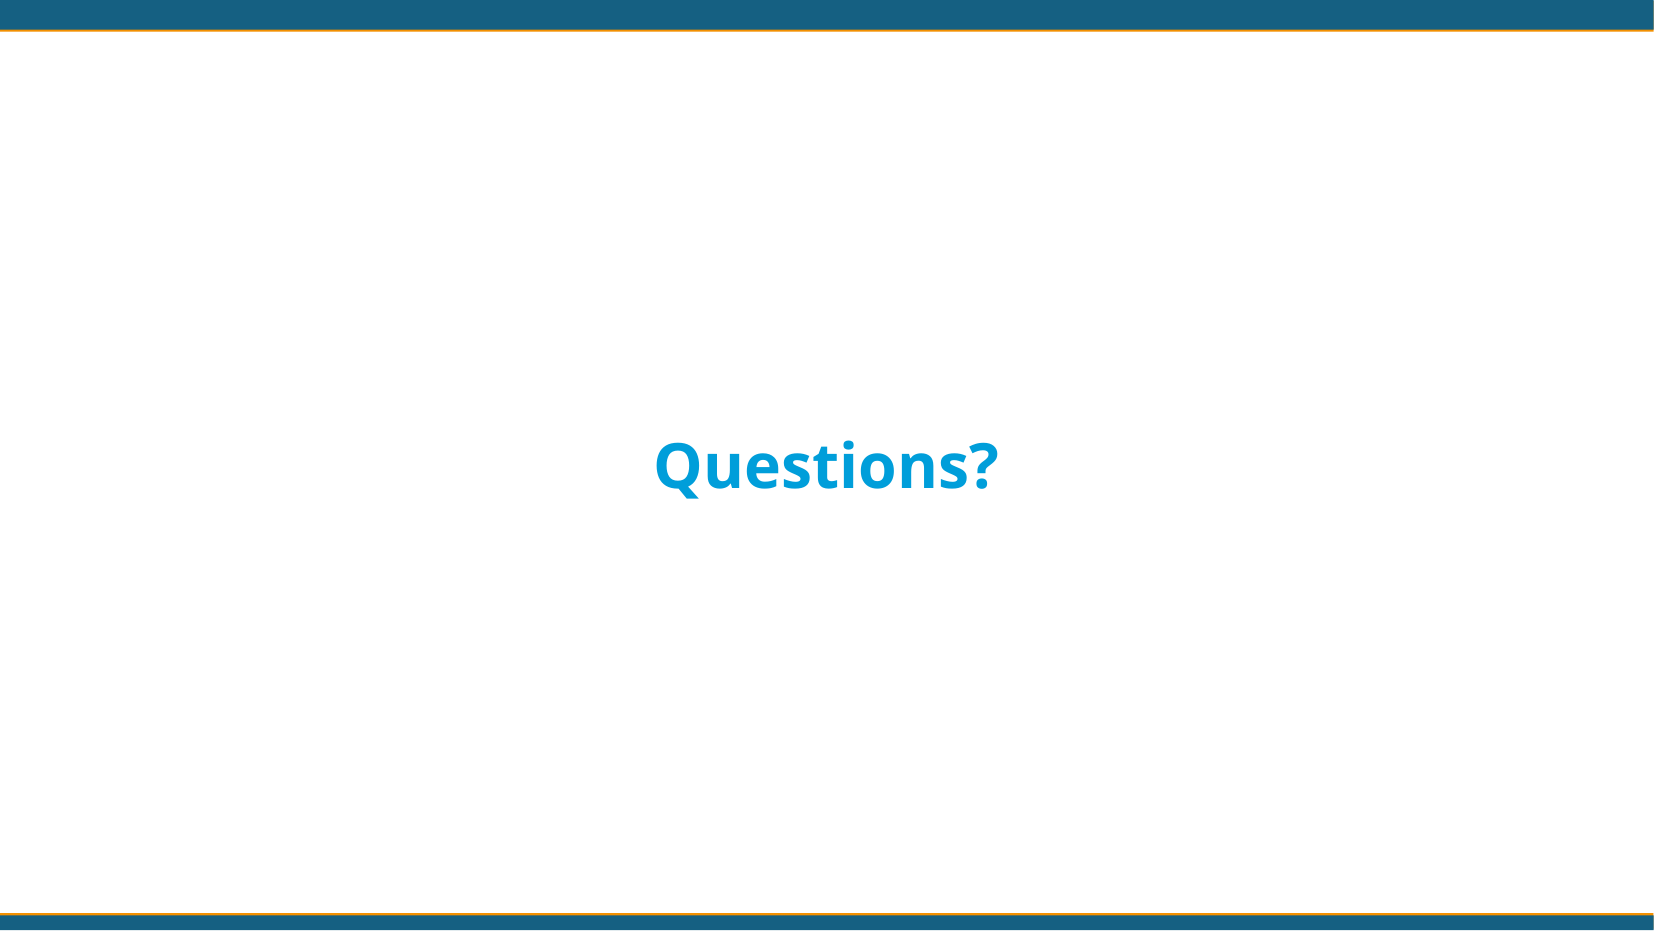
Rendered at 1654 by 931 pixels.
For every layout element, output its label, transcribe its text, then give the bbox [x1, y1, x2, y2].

subtitle Questions? [82, 103, 1571, 824]
